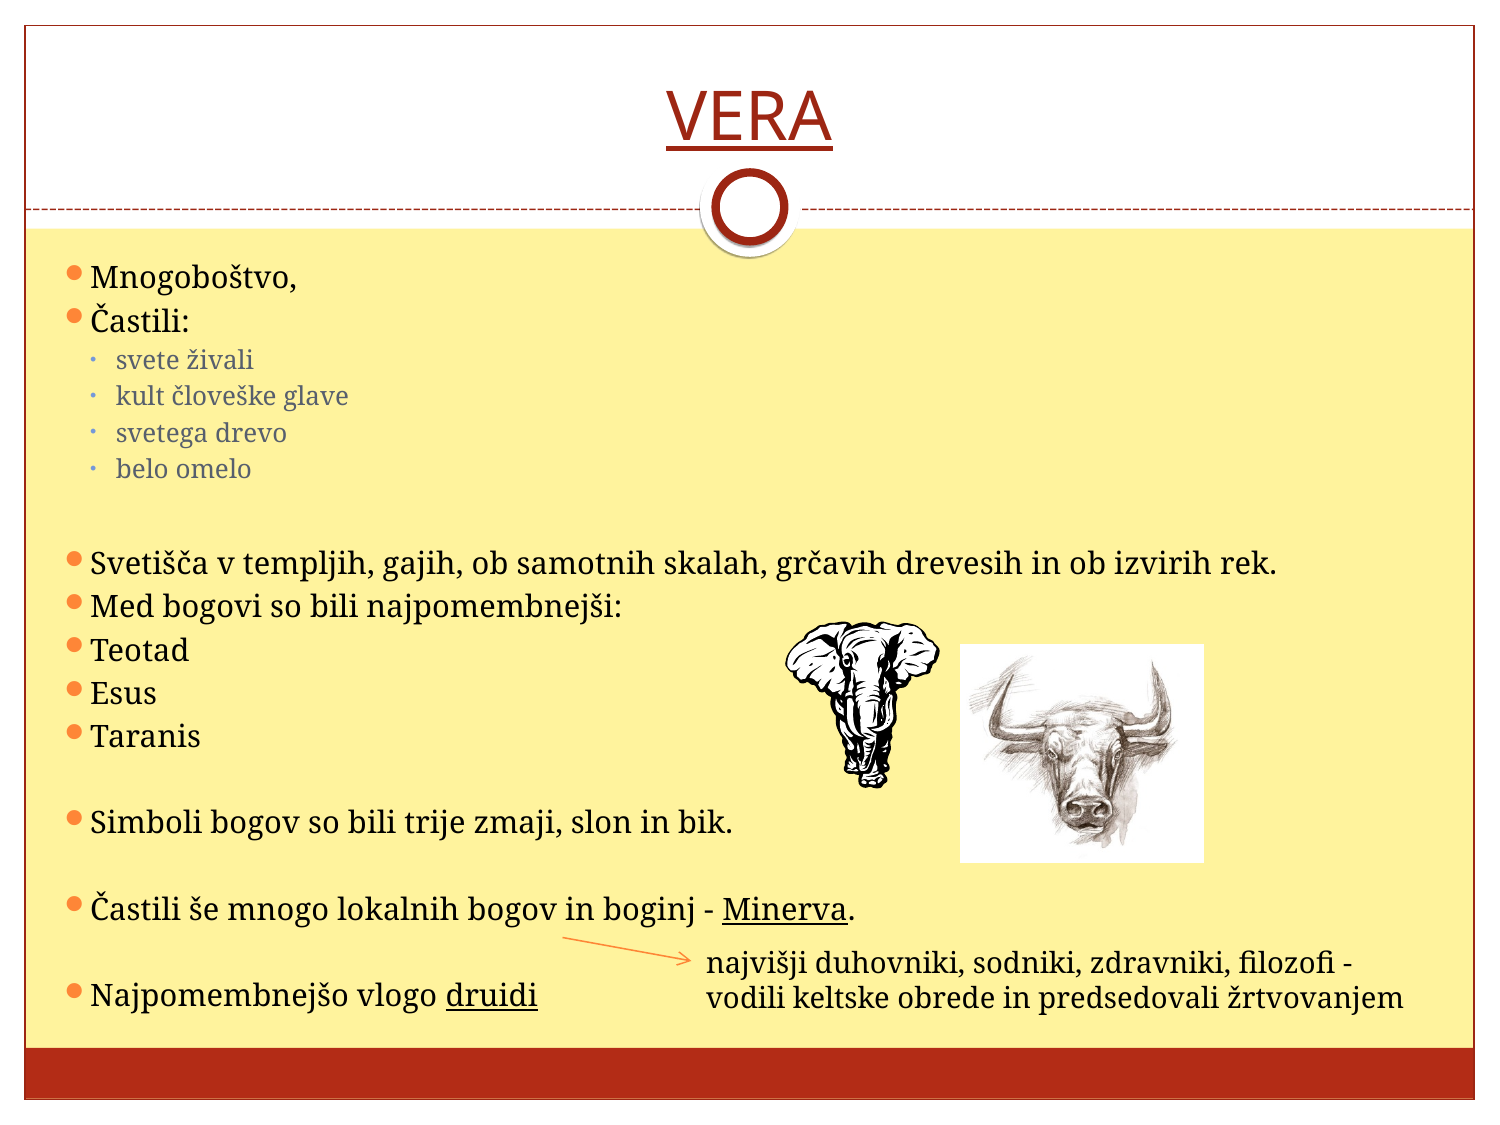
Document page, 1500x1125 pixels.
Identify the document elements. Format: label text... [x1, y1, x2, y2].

text_box najvišji duhovniki, sodniki, zdravniki, filozofi - vodili keltske obrede in predsedovali žrtvovanjem [691, 937, 1442, 1058]
picture [960, 644, 1204, 863]
picture [785, 621, 940, 789]
list Mnogoboštvo, Častili: svete živali kult človeške glave svetega drevo belo omelo Svetišča v templjih, gajih, ob samotnih skalah, grčavih drevesih in ob izvirih rek. Med bogovi so bili najpomembnejši: Teotad Esus Taranis Simboli bogov so bili trije zmaji, slon in bik. Častili še mnogo lokalnih bogov in boginj - Minerva. Najpomembnejšo vlogo druidi [49, 250, 1445, 1032]
title VERA [49, 37, 1450, 162]
